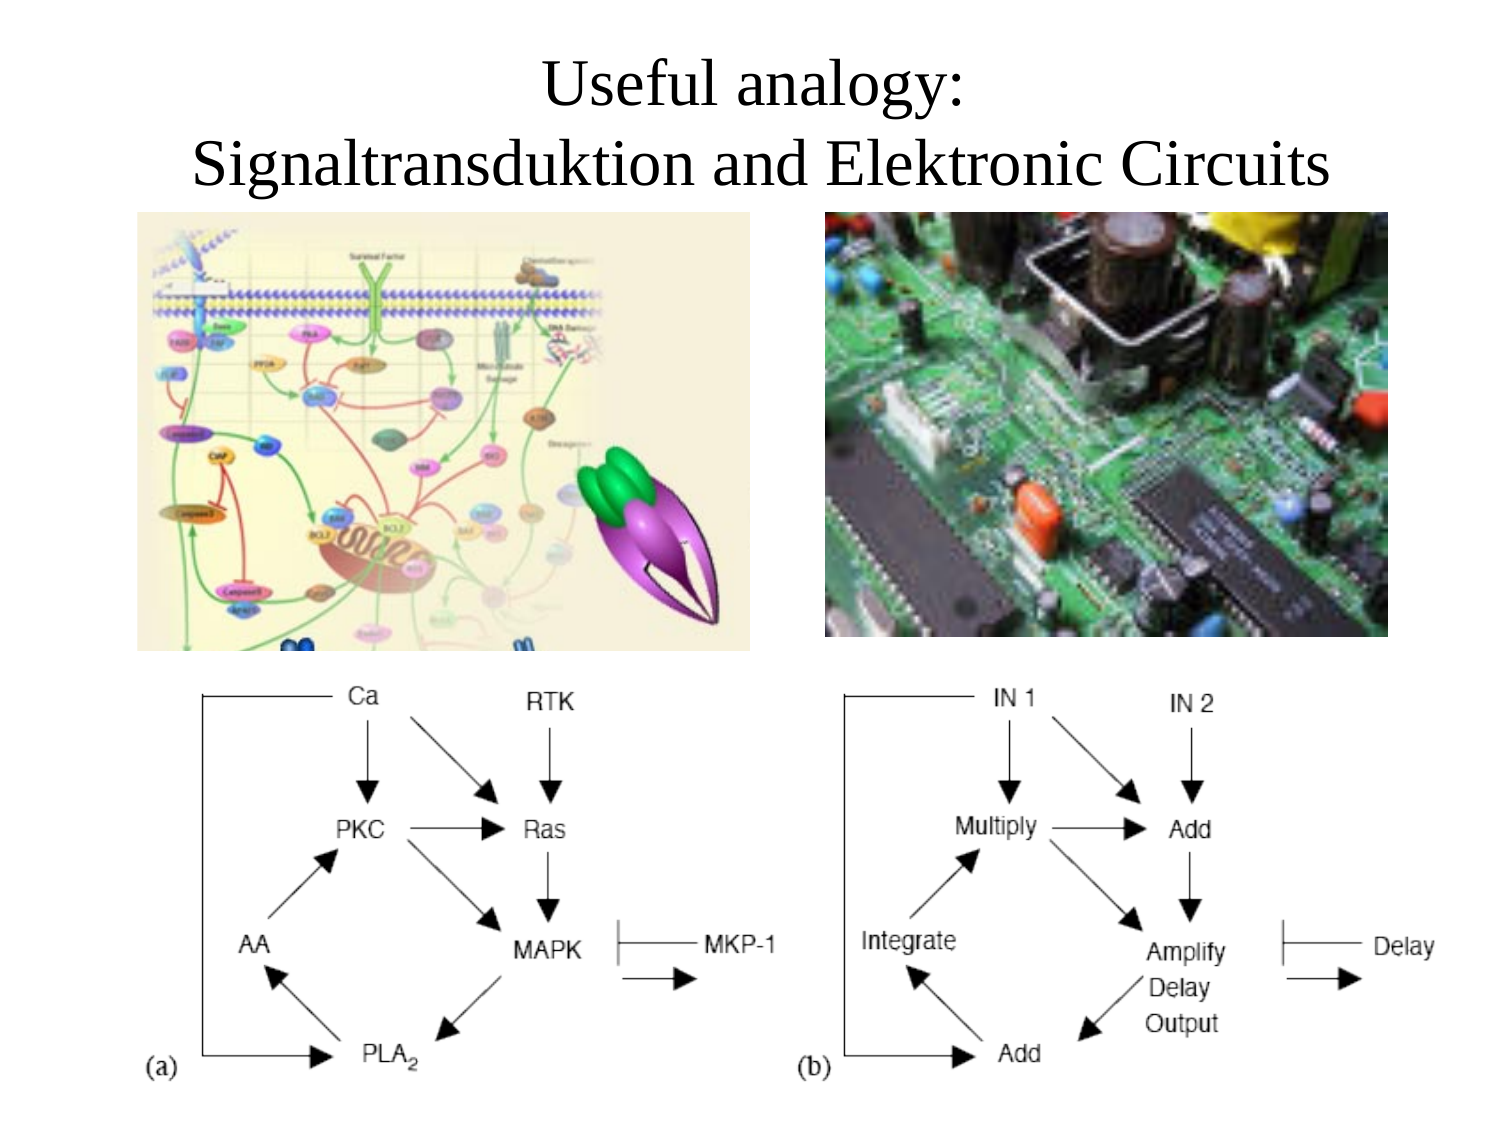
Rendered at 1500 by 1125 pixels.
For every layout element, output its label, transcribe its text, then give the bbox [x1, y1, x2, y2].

title Useful analogy: Signaltransduktion and Elektronic Circuits [125, 24, 1401, 213]
picture [137, 213, 751, 651]
picture [825, 213, 1388, 637]
picture [112, 662, 1467, 1093]
